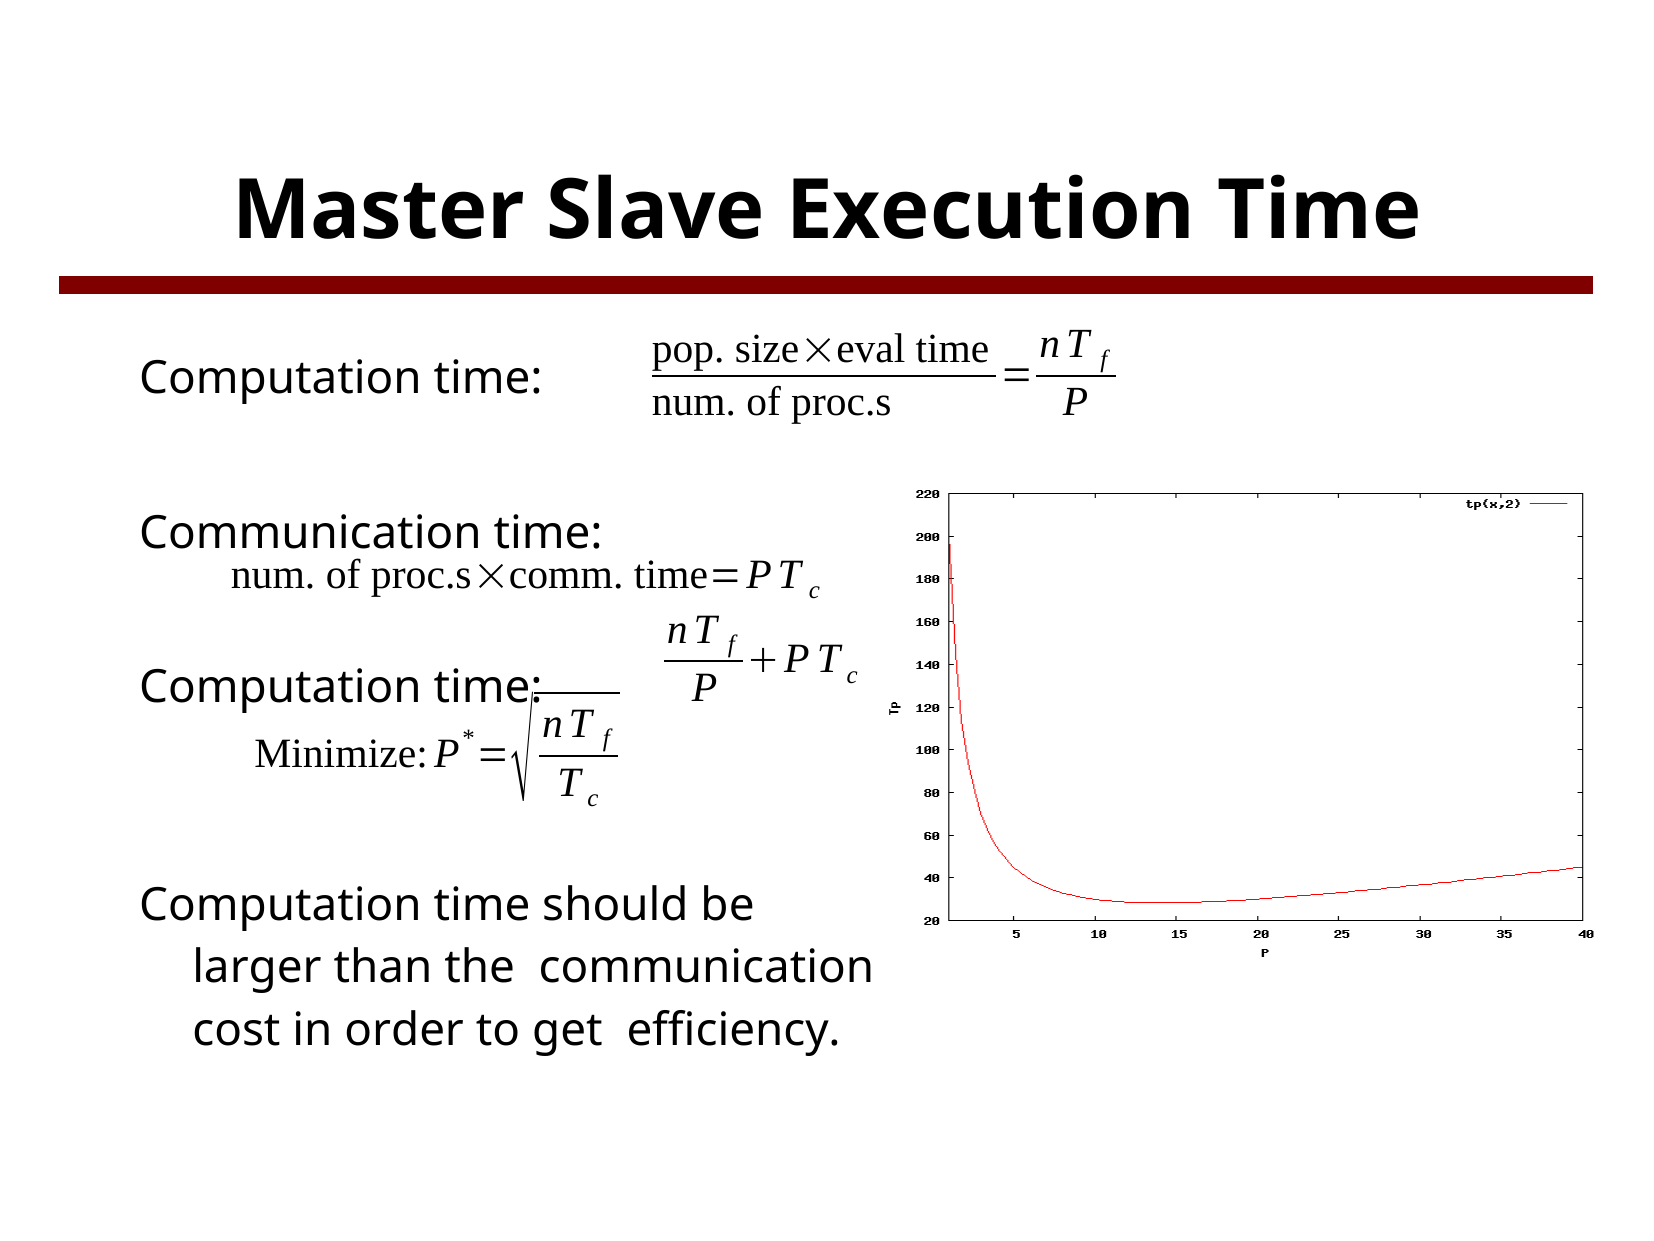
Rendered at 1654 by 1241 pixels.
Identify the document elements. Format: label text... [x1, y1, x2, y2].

title Master Slave Execution Time [121, 102, 1534, 311]
chart [644, 320, 1124, 425]
chart [222, 551, 826, 604]
picture [879, 480, 1606, 960]
chart [246, 690, 627, 812]
list Computation time: Communication time: Computation time: Computation time should be larger than the communication cost in order to get efficiency. [121, 344, 875, 1112]
chart [655, 605, 863, 711]
